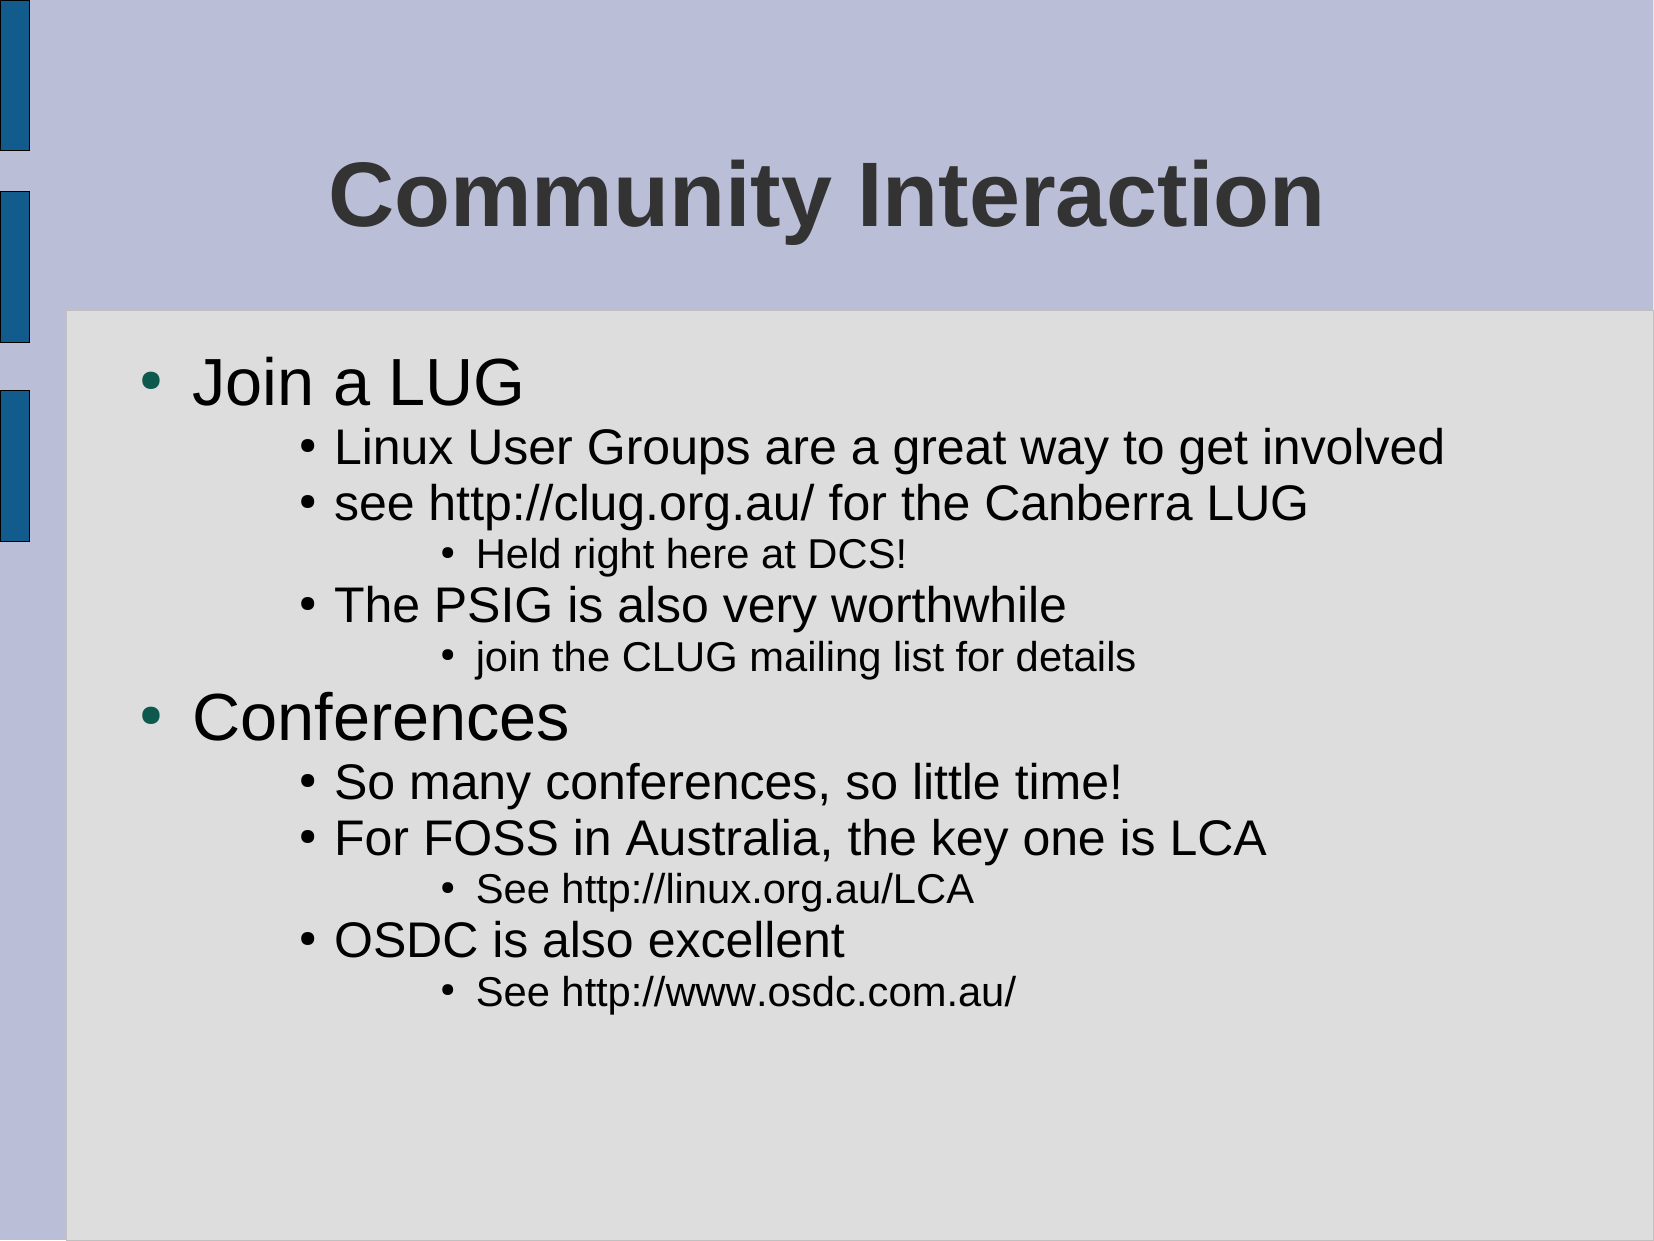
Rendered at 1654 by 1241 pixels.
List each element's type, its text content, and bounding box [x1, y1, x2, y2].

title Community Interaction [121, 98, 1534, 291]
list Join a LUG Linux User Groups are a great way to get involved see http://clug.org.au/ for the Canberra LUG Held right here at DCS! The PSIG is also very worthwhile join the CLUG mailing list for details Conferences So many conferences, so little time! For FOSS in Australia, the key one is LCA See http://linux.org.au/LCA OSDC is also excellent See http://www.osdc.com.au/ [121, 344, 1534, 1112]
